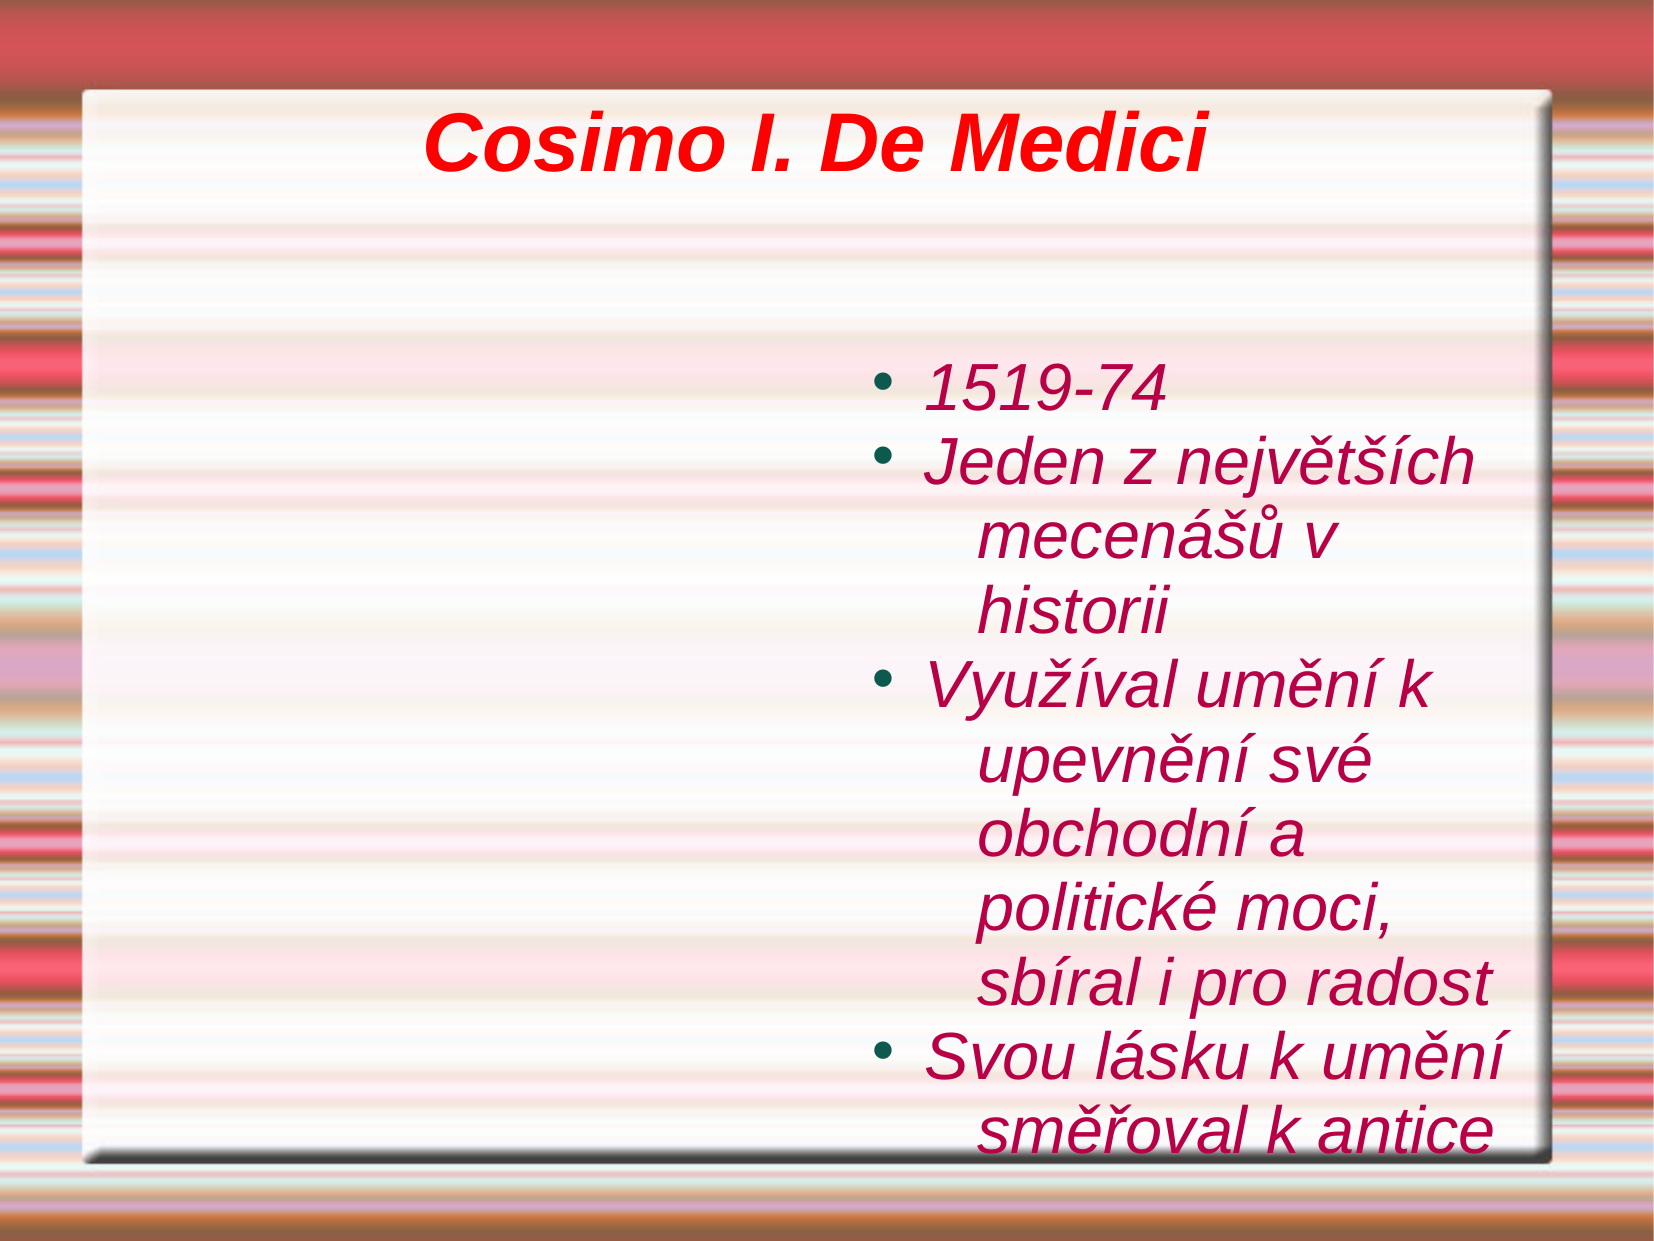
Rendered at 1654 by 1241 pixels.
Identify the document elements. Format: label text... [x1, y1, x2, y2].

picture [0, 0, 1654, 1241]
list 1519-74 Jeden z největších mecenášů v historii Využíval umění k upevnění své obchodní a politické moci, sbíral i pro radost Svou lásku k umění směřoval k antice [845, 344, 1535, 1112]
title Cosimo I. De Medici [121, 91, 1534, 299]
